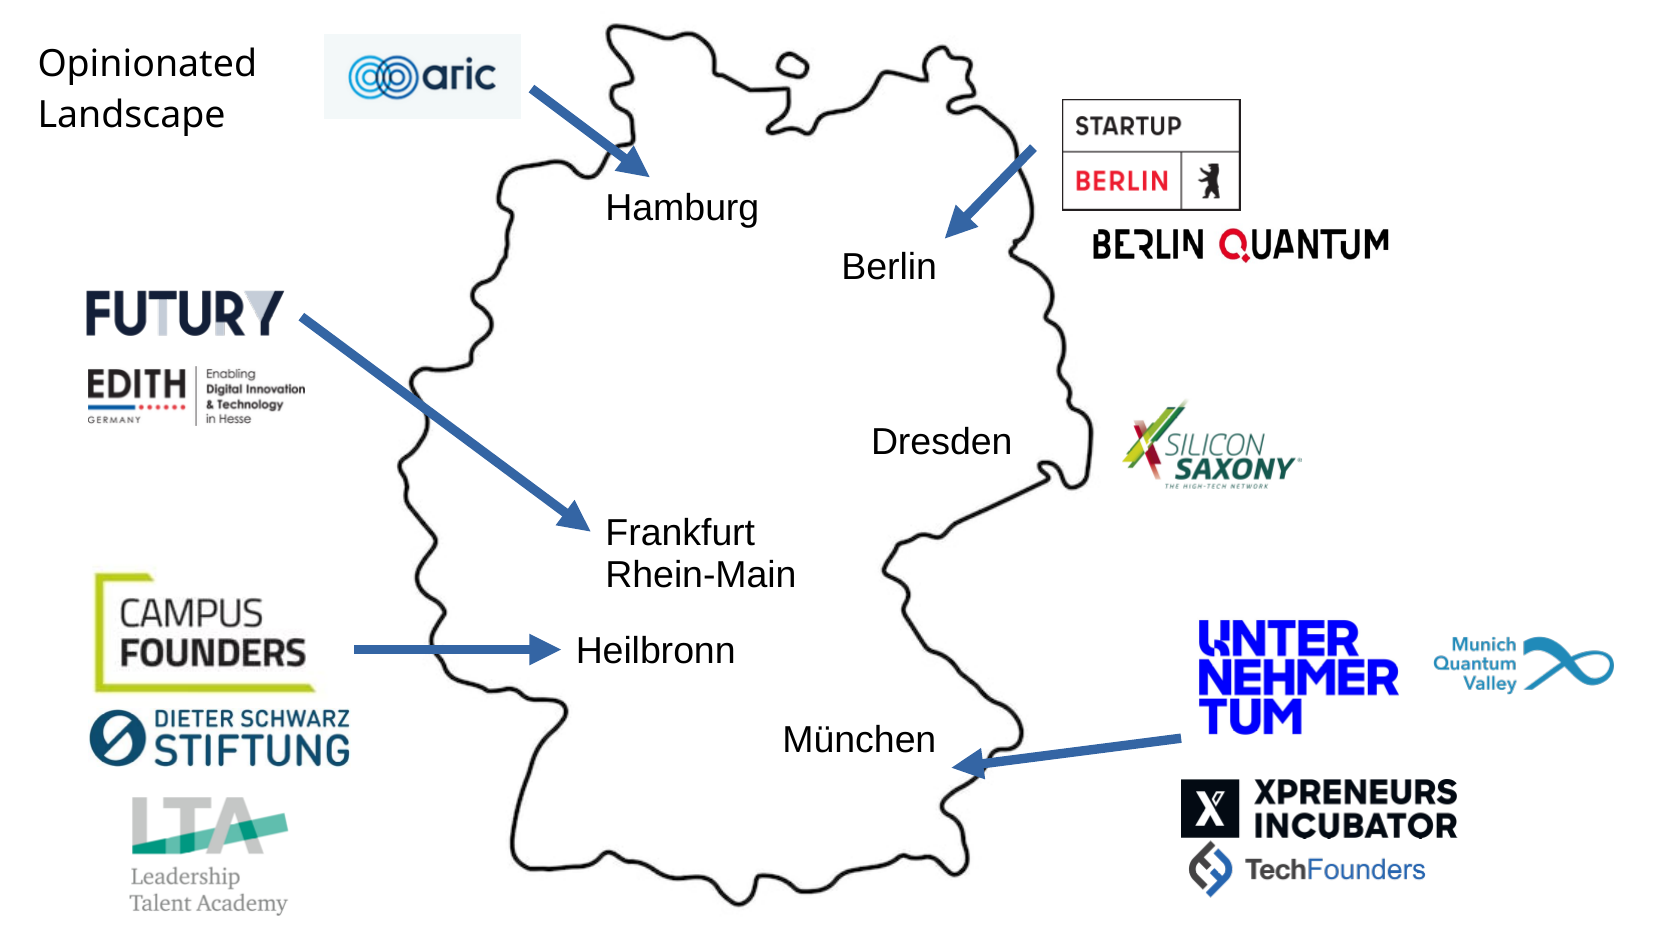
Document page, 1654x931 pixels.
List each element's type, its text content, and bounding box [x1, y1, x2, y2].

text_box Dresden [856, 413, 1028, 471]
text_box Opinionated Landscape [22, 29, 384, 237]
text_box Hamburg [590, 179, 775, 237]
picture [71, 0, 1633, 931]
text_box München [767, 710, 952, 768]
text_box Heilbronn [561, 622, 752, 680]
text_box Berlin [826, 238, 953, 296]
text_box Frankfurt Rhein-Main [590, 504, 812, 604]
